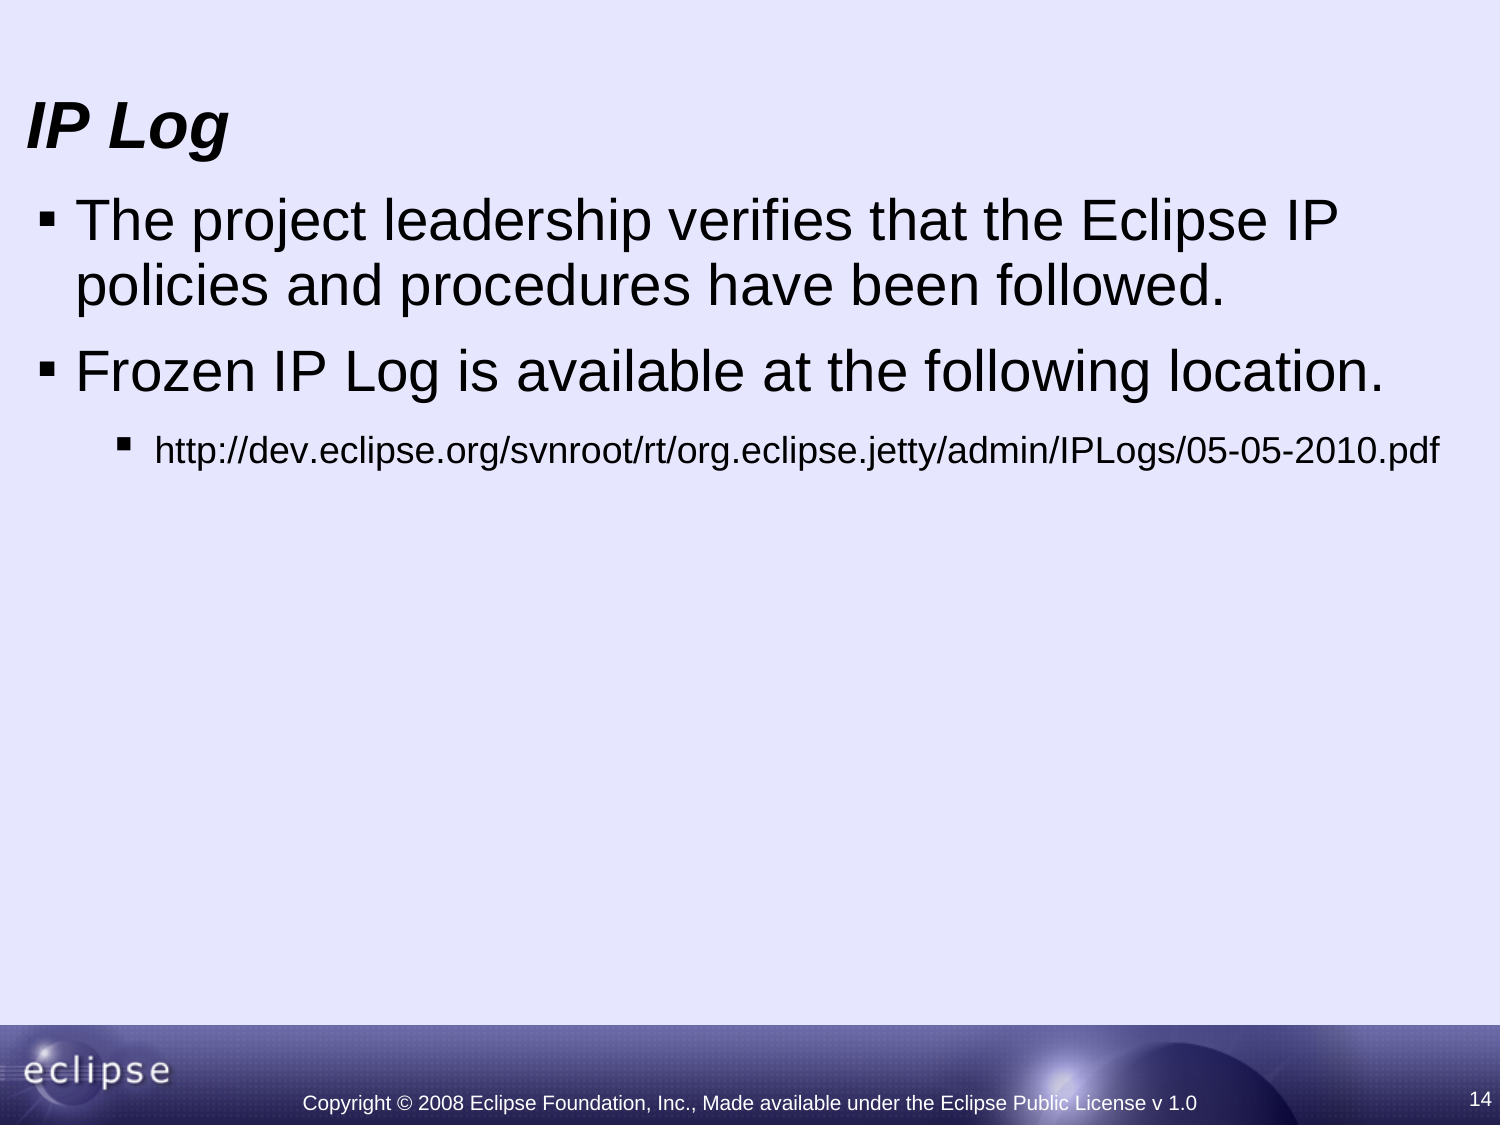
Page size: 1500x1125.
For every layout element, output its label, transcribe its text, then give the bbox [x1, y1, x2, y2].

picture [0, 1025, 1500, 1125]
list The project leadership verifies that the Eclipse IP policies and procedures have been followed. Frozen IP Log is available at the following location. http://dev.eclipse.org/svnroot/rt/org.eclipse.jetty/admin/IPLogs/05-05-2010.pdf [37, 187, 1463, 1021]
title IP Log [26, 84, 1474, 172]
